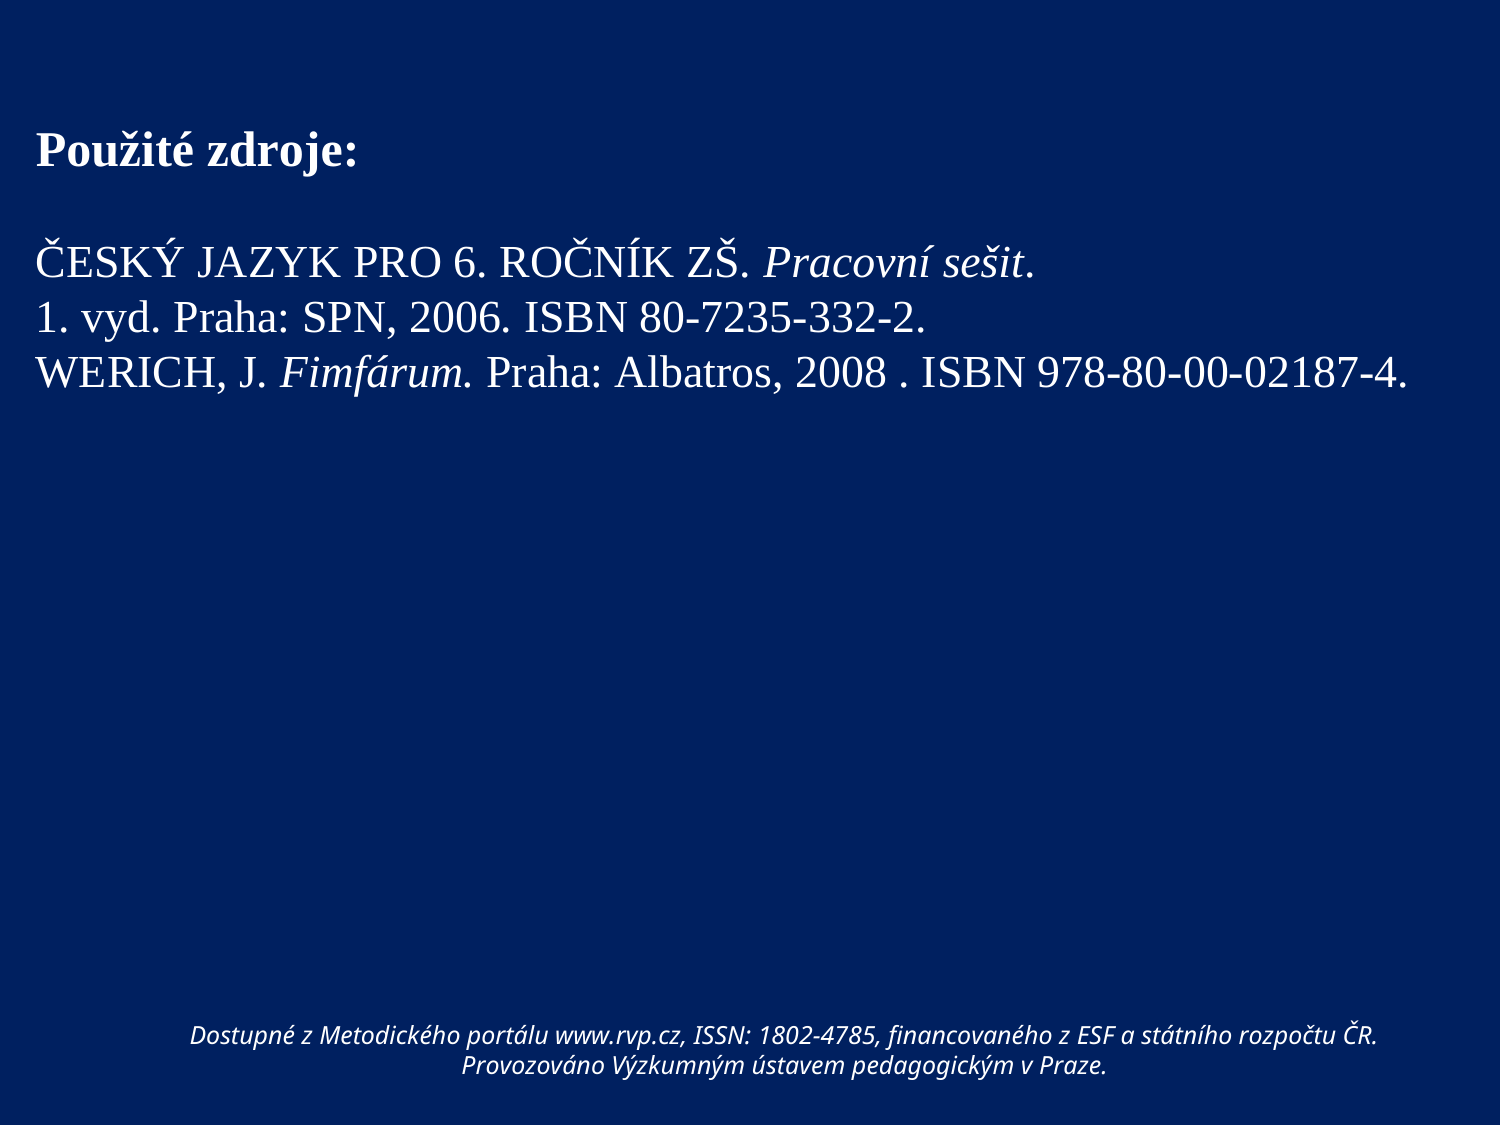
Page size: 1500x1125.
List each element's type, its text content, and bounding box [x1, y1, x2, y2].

text_box Použité zdroje: ČESKÝ JAZYK PRO 6. ROČNÍK ZŠ. Pracovní sešit. 1. vyd. Praha: SPN, 2006. ISBN 80-7235-332-2. WERICH, J. Fimfárum. Praha: Albatros, 2008 . ISBN 978-80-00-02187-4. [21, 108, 1487, 404]
text_box Dostupné z Metodického portálu www.rvp.cz, ISSN: 1802-4785, financovaného z ESF a státního rozpočtu ČR. Provozováno Výzkumným ústavem pedagogickým v Praze. [163, 1019, 1407, 1080]
